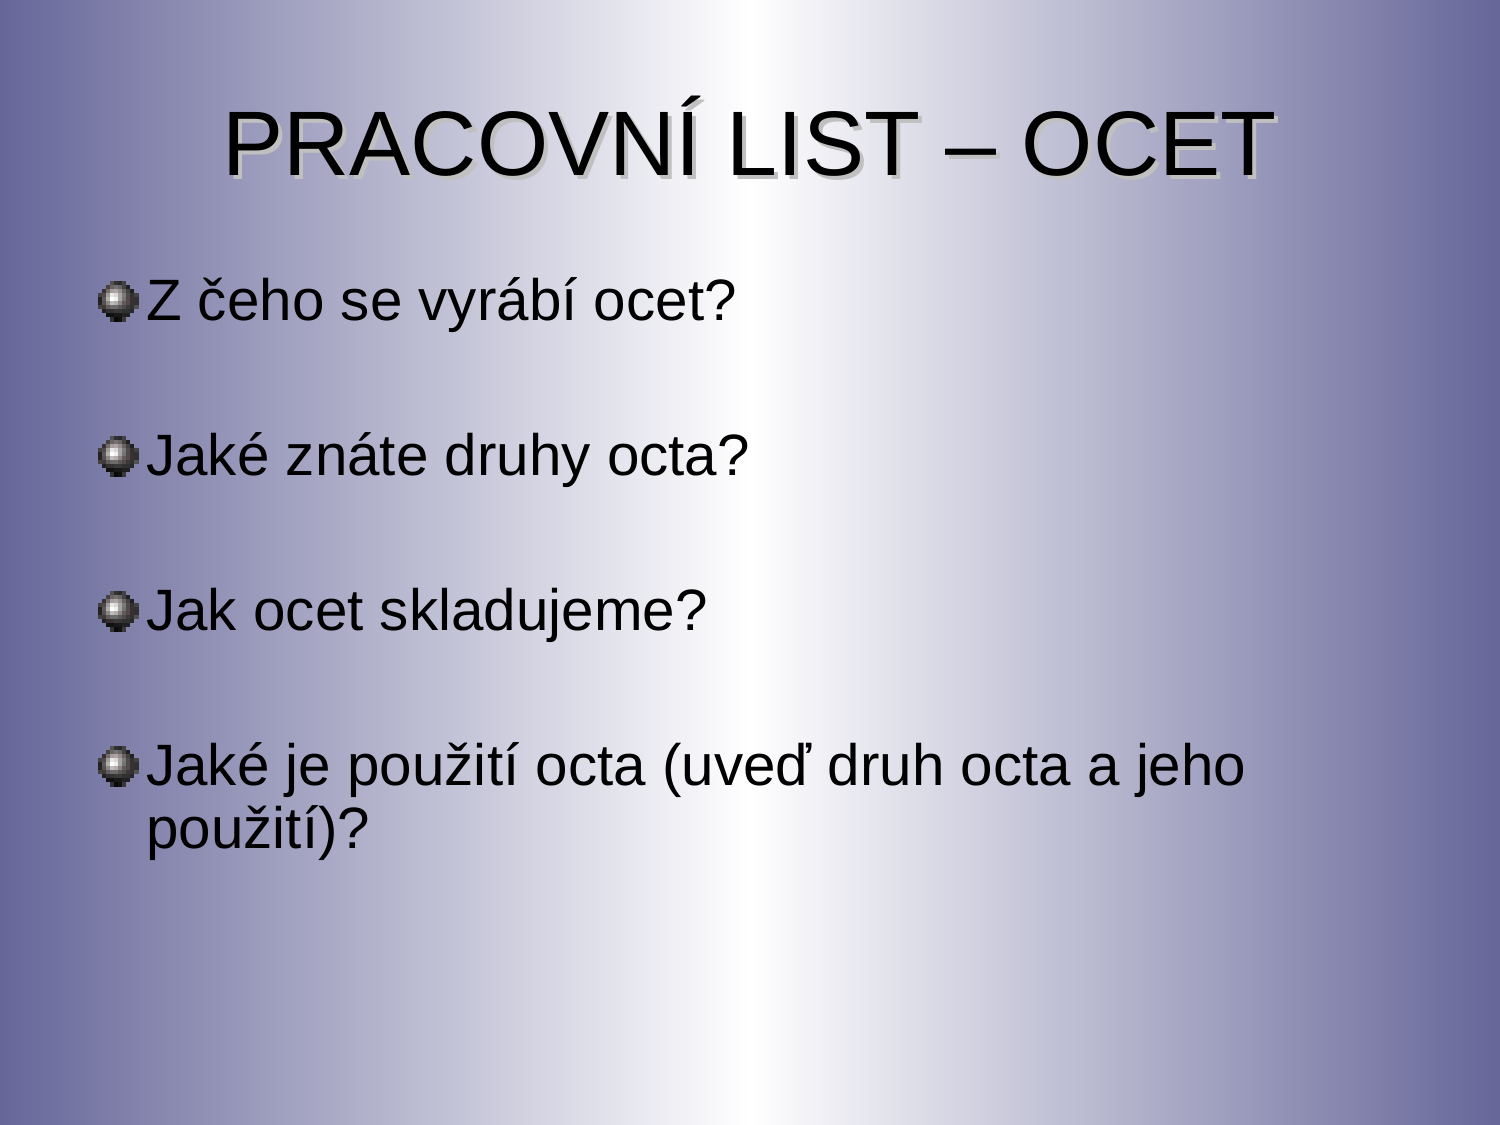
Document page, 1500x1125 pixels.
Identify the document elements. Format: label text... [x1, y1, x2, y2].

list Z čeho se vyrábí ocet? Jaké znáte druhy octa? Jak ocet skladujeme? Jaké je použití octa (uveď druh octa a jeho použití)? [75, 262, 1426, 1007]
title PRACOVNÍ LIST – OCET [75, 45, 1426, 233]
